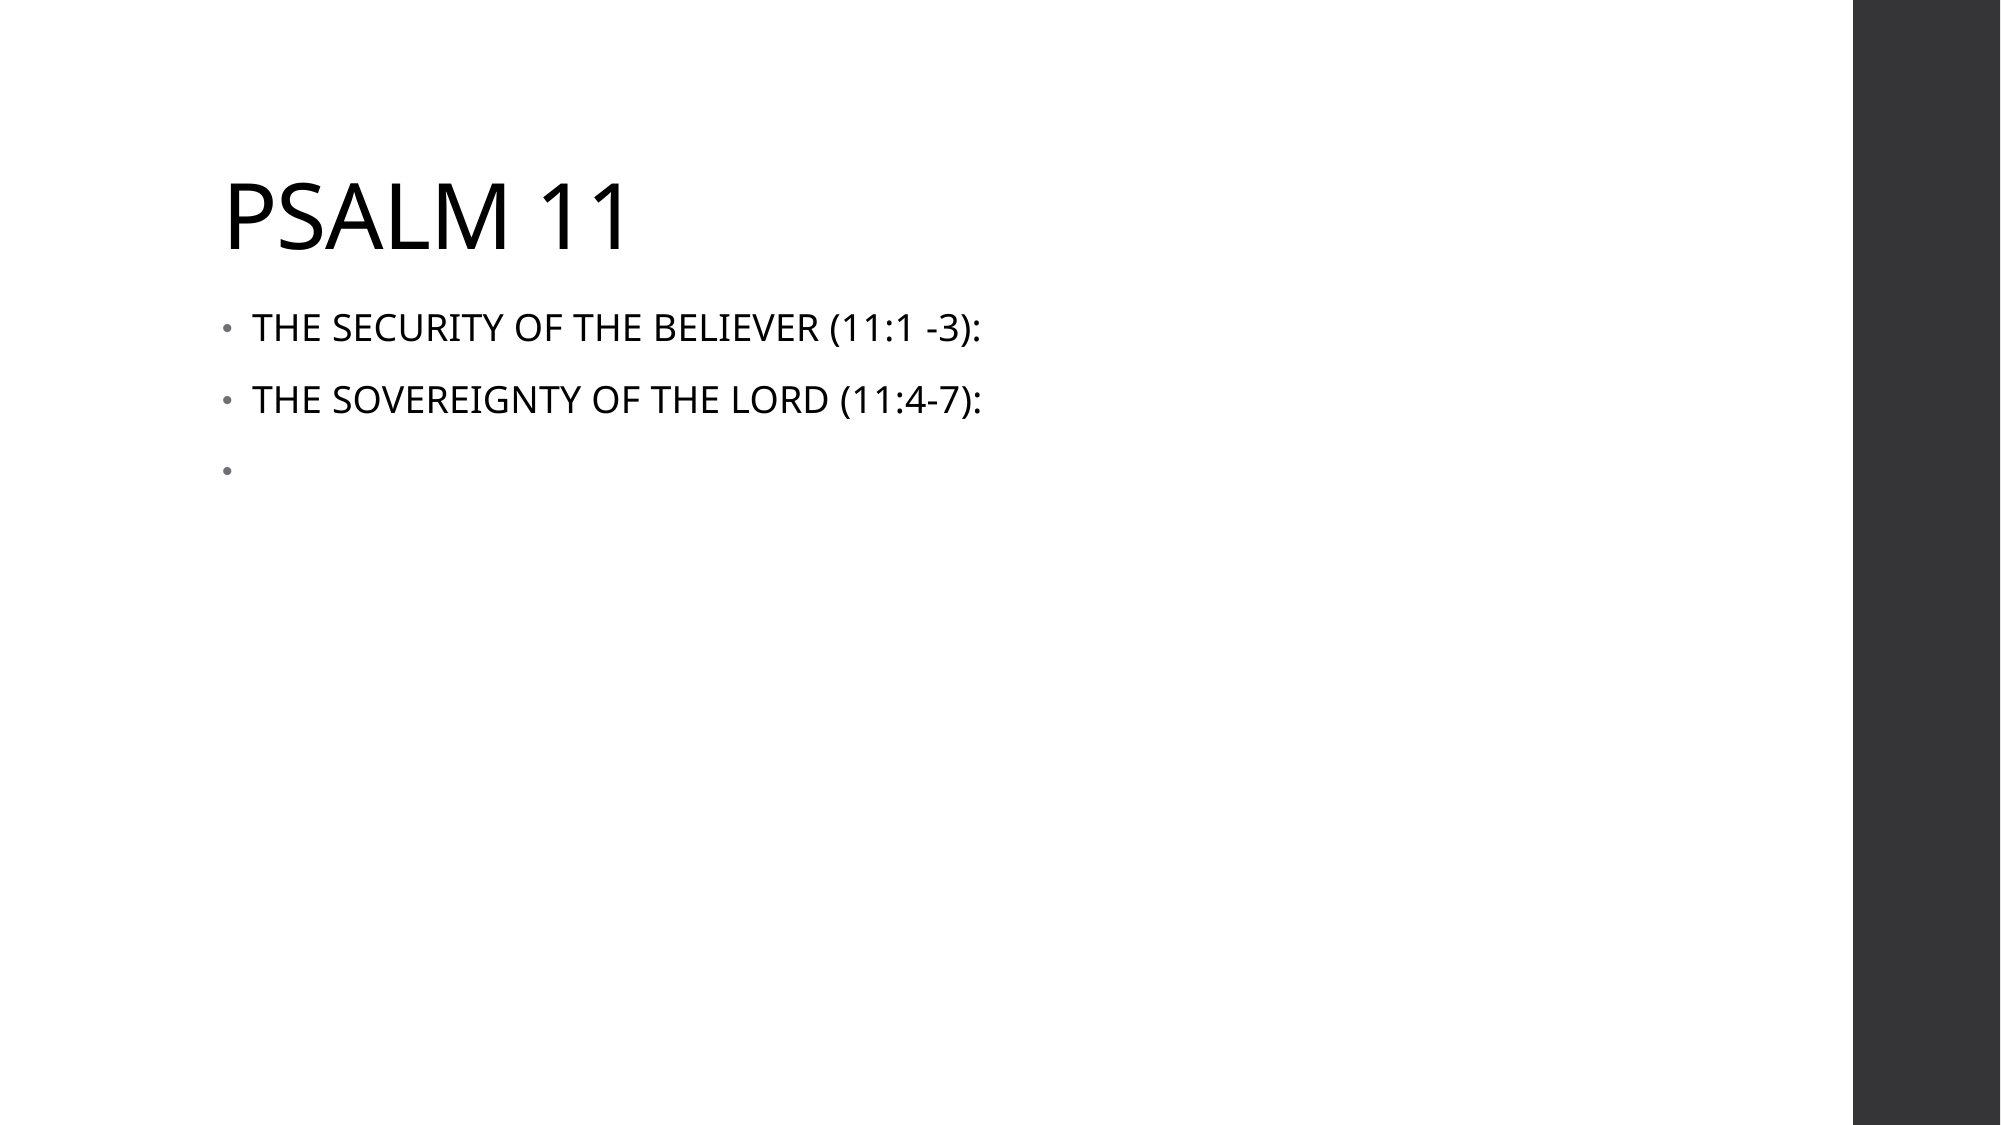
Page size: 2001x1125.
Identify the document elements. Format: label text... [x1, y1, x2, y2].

title PSALM 11 [206, 60, 1797, 278]
list THE SECURITY OF THE BELIEVER (11:1 -3): THE SOVEREIGNTY OF THE LORD (11:4-7): [206, 299, 1617, 1014]
